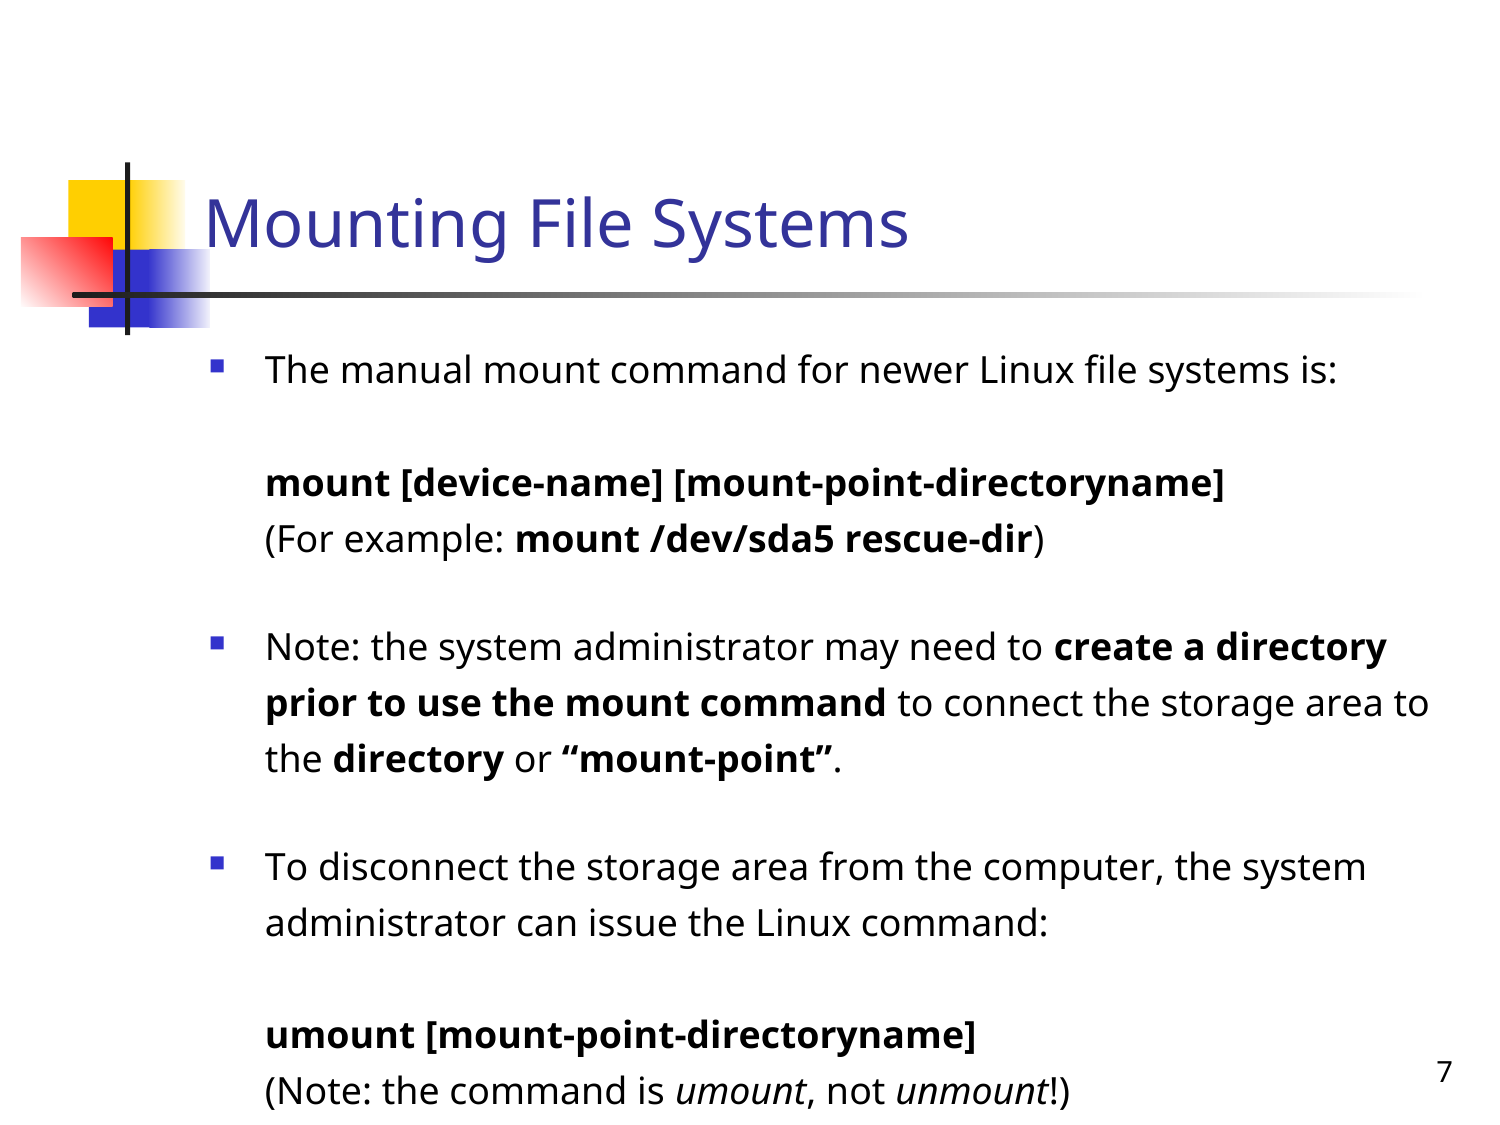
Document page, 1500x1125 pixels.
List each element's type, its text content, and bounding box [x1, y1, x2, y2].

list The manual mount command for newer Linux file systems is: mount [device-name] [mount-point-directoryname] (For example: mount /dev/sda5 rescue-dir) Note: the system administrator may need to create a directory prior to use the mount command to connect the storage area to the directory or “mount-point”. To disconnect the storage area from the computer, the system administrator can issue the Linux command: umount [mount-point-directoryname] (Note: the command is umount, not unmount!) [193, 331, 1469, 1021]
title Mounting File Systems [188, 35, 1468, 276]
